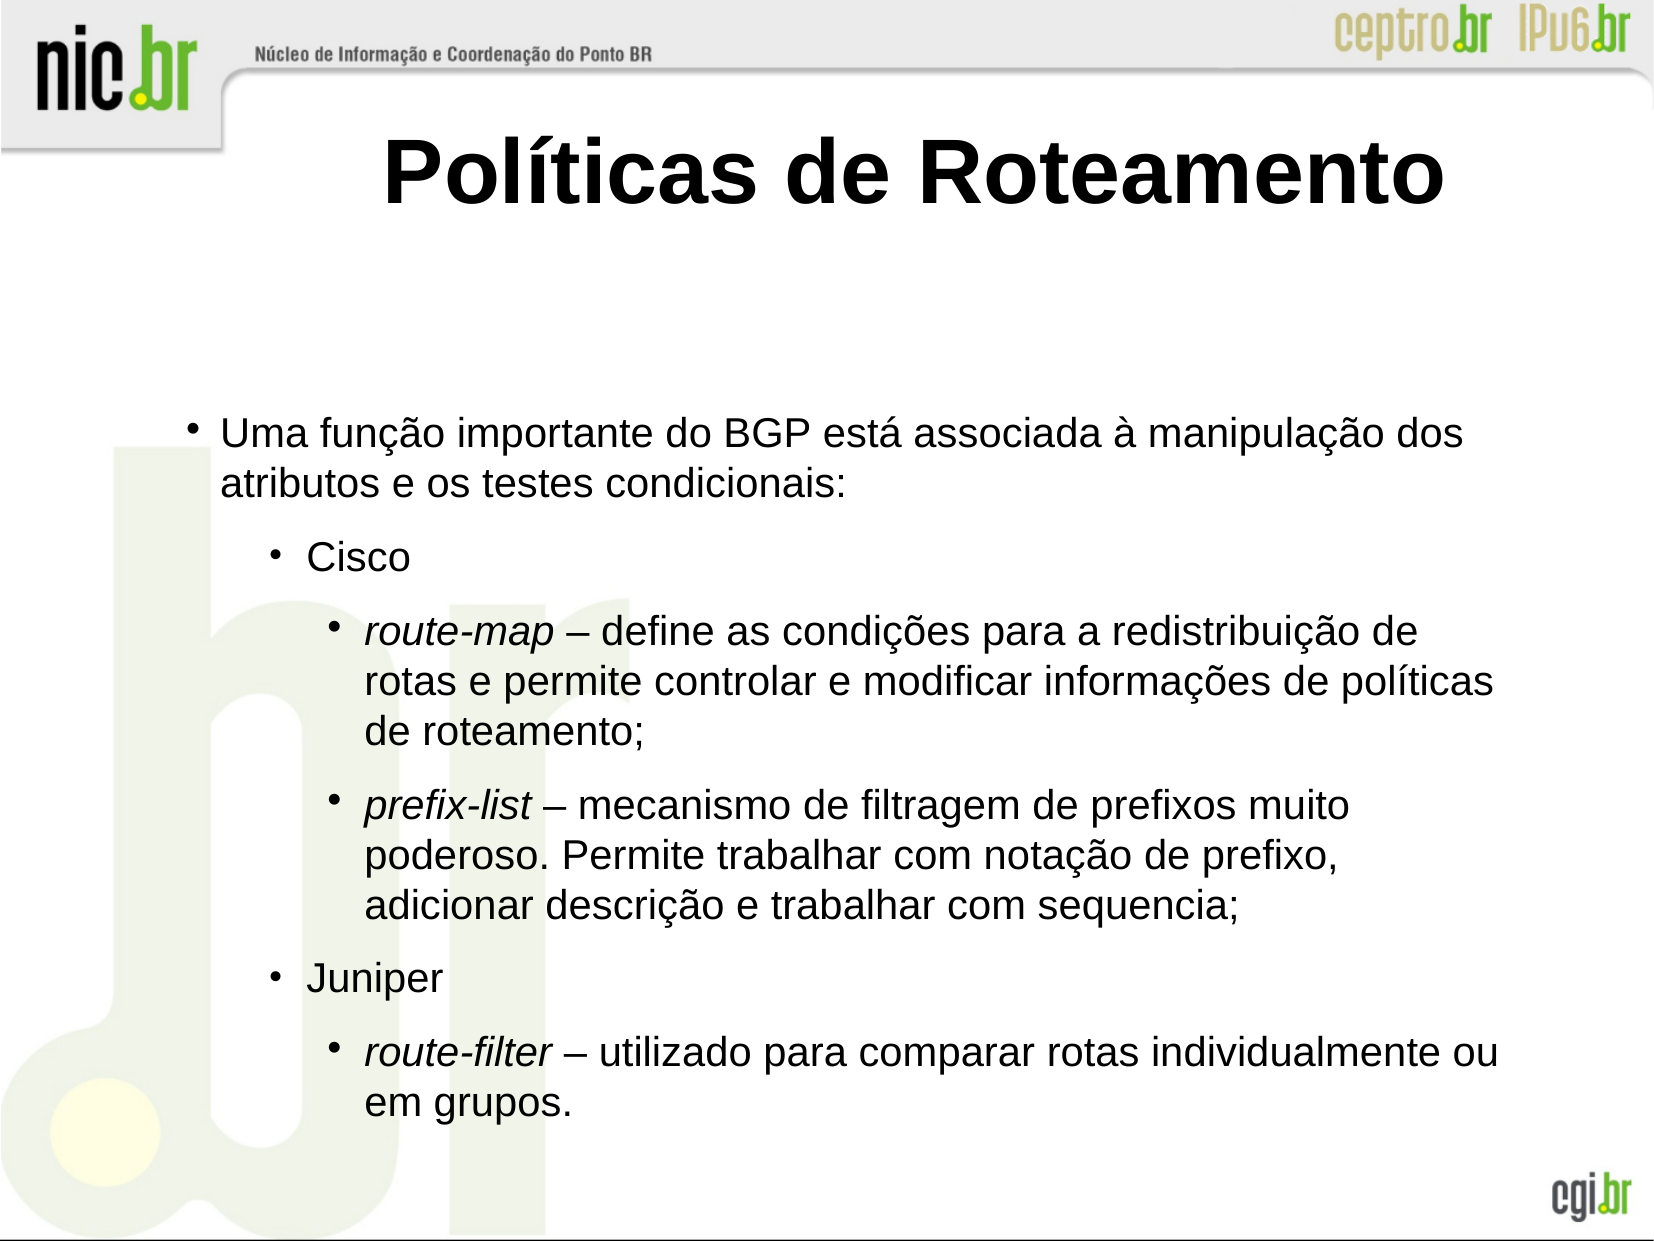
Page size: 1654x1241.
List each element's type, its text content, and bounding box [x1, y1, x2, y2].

text_box Políticas de Roteamento [177, 97, 1654, 216]
text_box Uma função importante do BGP está associada à manipulação dos atributos e os testes condicionais: Cisco route-map – define as condições para a redistribuição de rotas e permite controlar e modificar informações de políticas de roteamento; prefix-list – mecanismo de filtragem de prefixos muito poderoso. Permite trabalhar com notação de prefixo, adicionar descrição e trabalhar com sequencia; Juniper route-filter – utilizado para comparar rotas individualmente ou em grupos. [136, 396, 1517, 537]
picture [0, 0, 1654, 1241]
